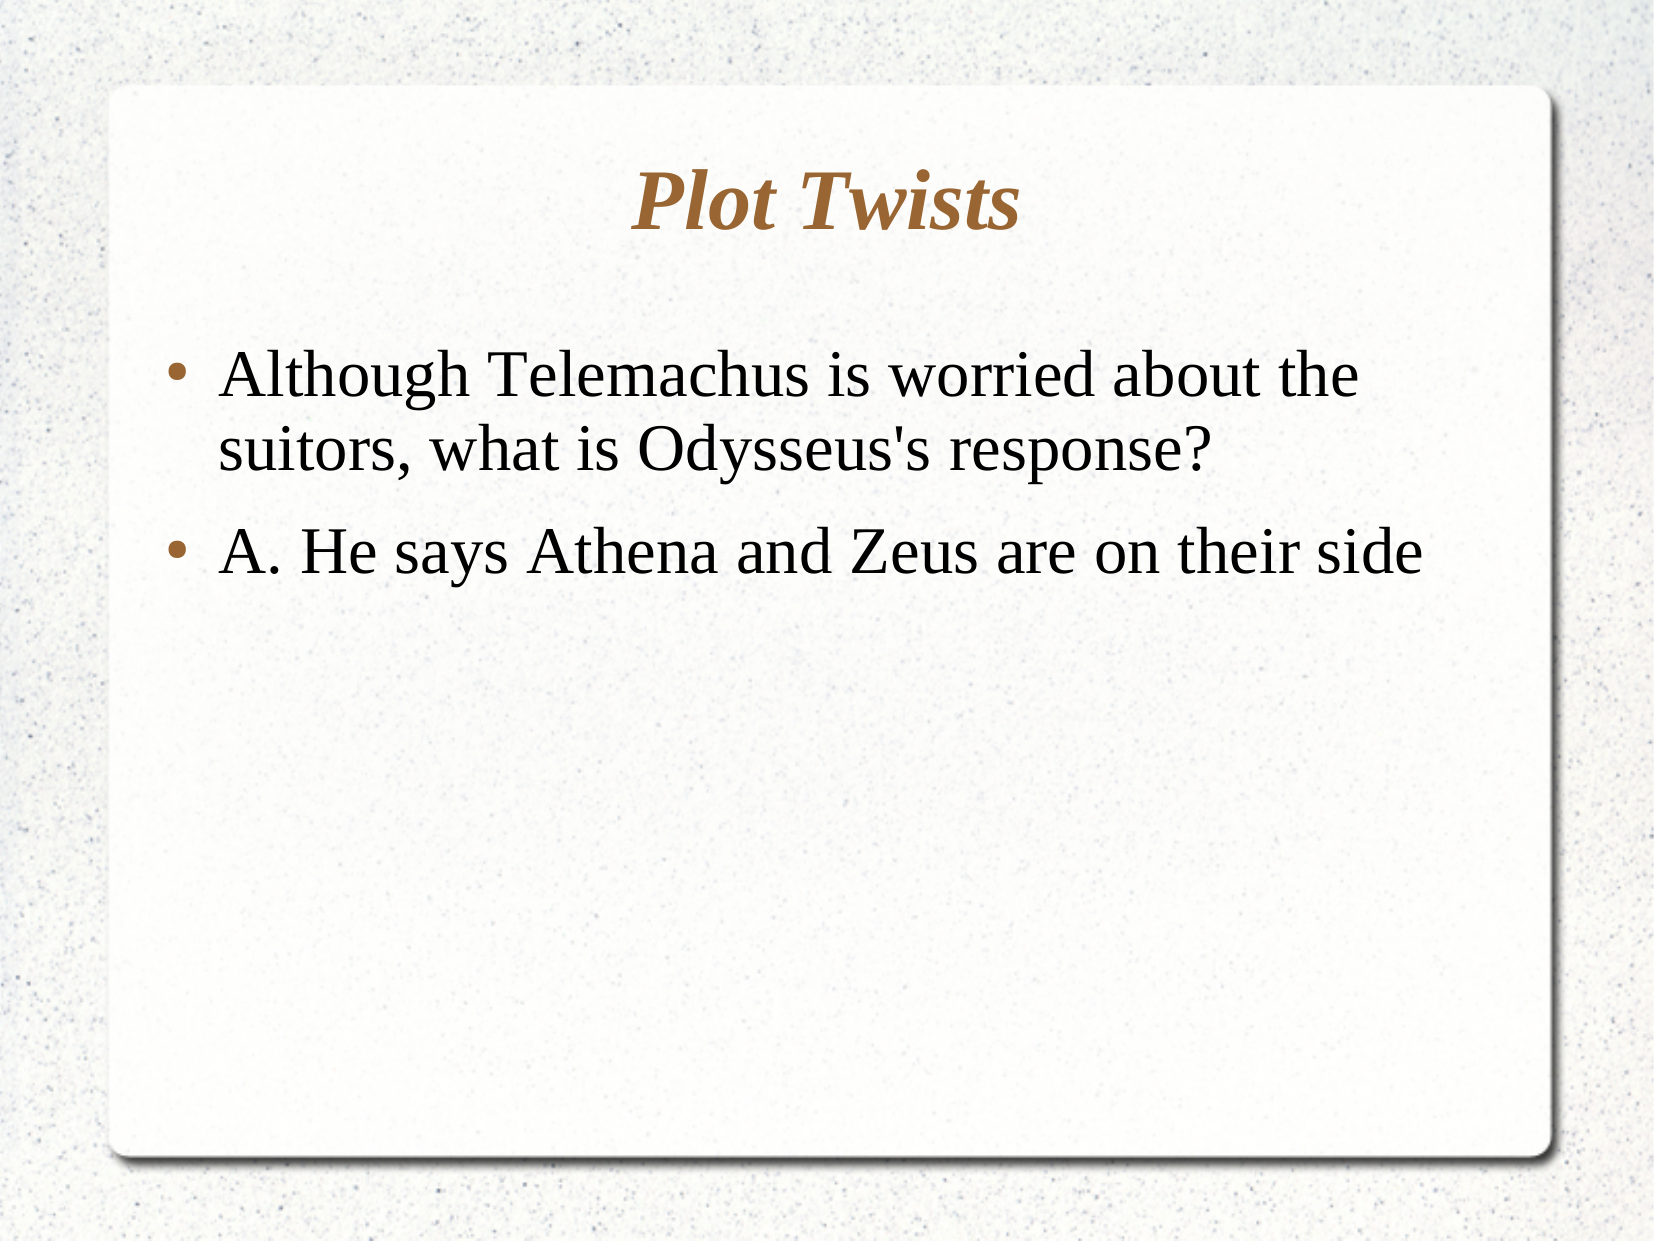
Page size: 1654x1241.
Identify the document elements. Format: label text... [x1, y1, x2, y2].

picture [0, 0, 1654, 1241]
title Plot Twists [118, 96, 1536, 304]
list Although Telemachus is worried about the suitors, what is Odysseus's response? A. He says Athena and Zeus are on their side [147, 336, 1506, 987]
